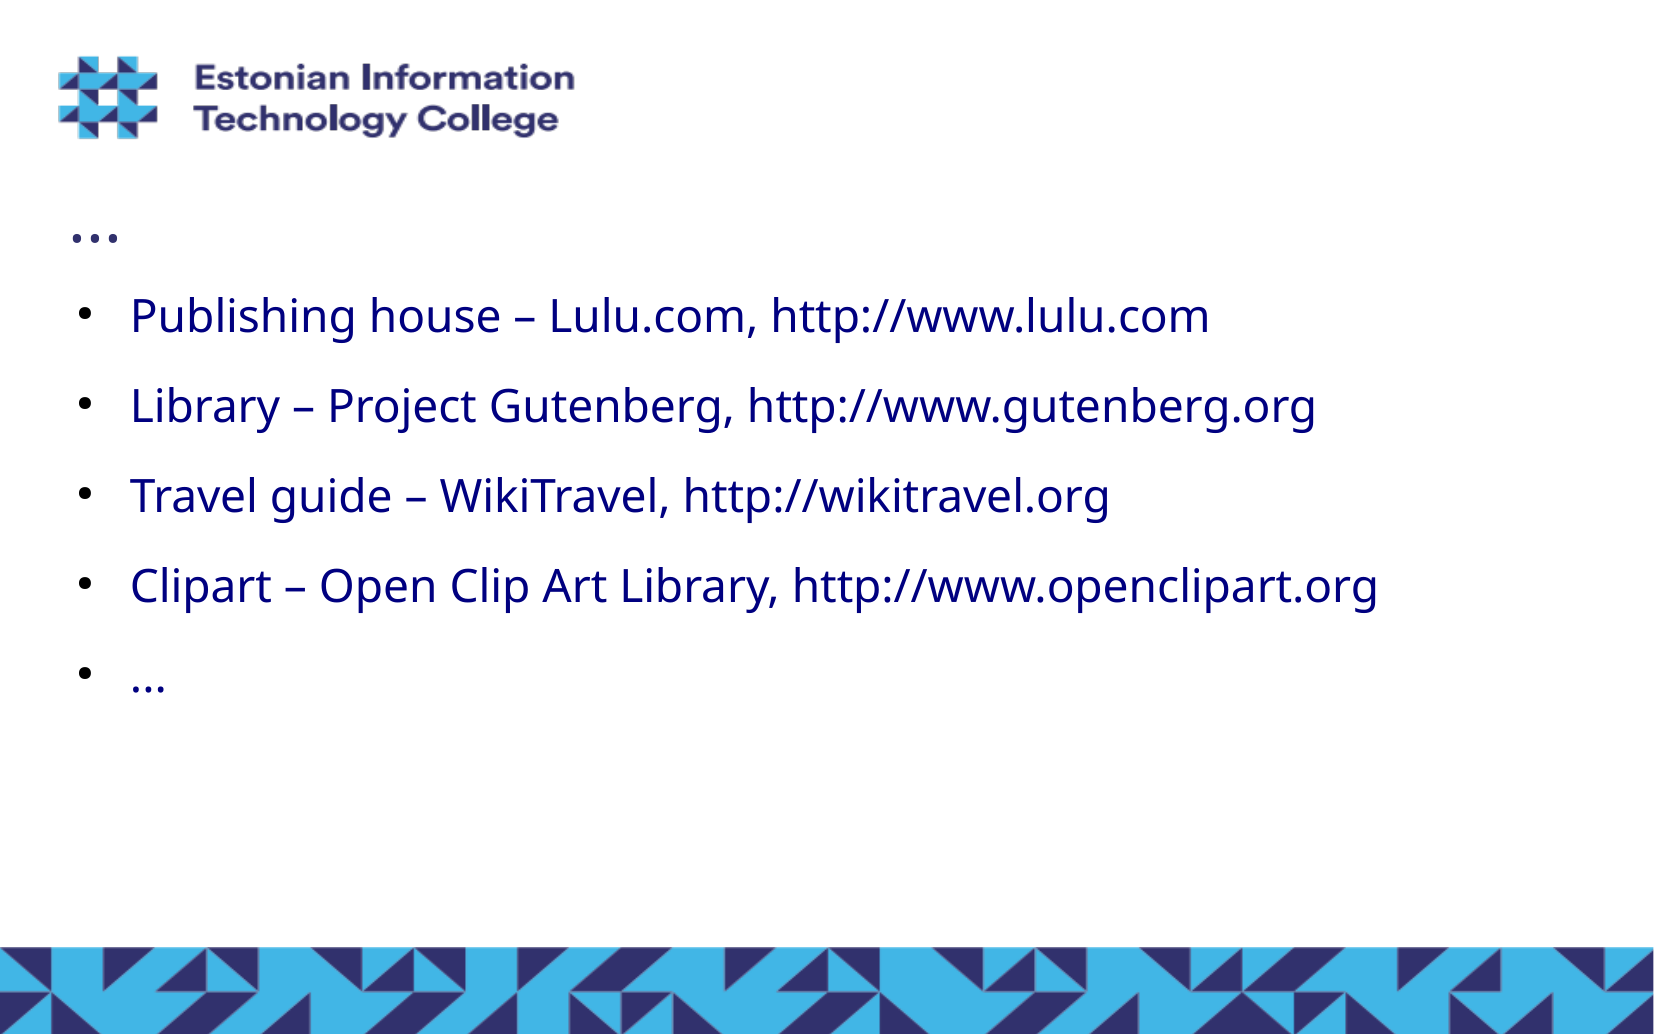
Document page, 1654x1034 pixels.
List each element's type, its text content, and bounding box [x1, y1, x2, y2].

list Publishing house – Lulu.com, http://www.lulu.com Library – Project Gutenberg, http://www.gutenberg.org Travel guide – WikiTravel, http://wikitravel.org Clipart – Open Clip Art Library, http://www.openclipart.org ... [59, 283, 1595, 936]
title ... [68, 147, 1536, 283]
